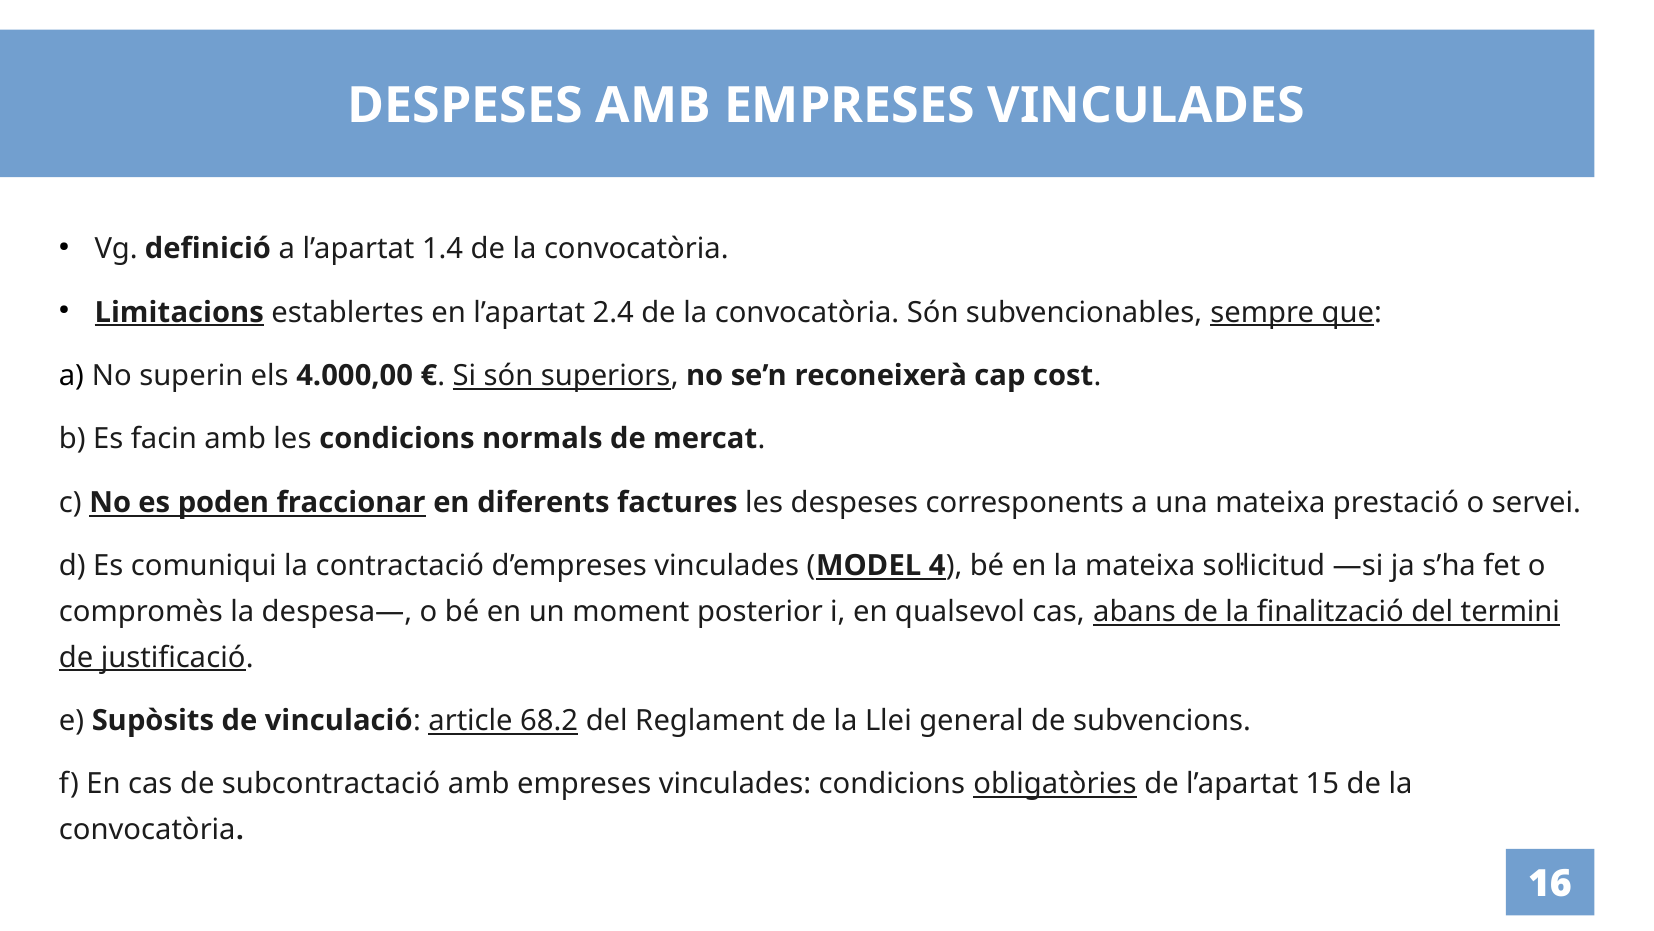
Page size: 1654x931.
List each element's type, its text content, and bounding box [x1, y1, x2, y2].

list Vg. definició a l’apartat 1.4 de la convocatòria. Limitacions establertes en l’apartat 2.4 de la convocatòria. Són subvencionables, sempre que: No superin els 4.000,00 €. Si són superiors, no se’n reconeixerà cap cost. b) Es facin amb les condicions normals de mercat. c) No es poden fraccionar en diferents factures les despeses corresponents a una mateixa prestació o servei. d) Es comuniqui la contractació d’empreses vinculades (MODEL 4), bé en la mateixa sol·licitud ―si ja s’ha fet o compromès la despesa―, o bé en un moment posterior i, en qualsevol cas, abans de la finalització del termini de justificació. e) Supòsits de vinculació: article 68.2 del Reglament de la Llei general de subvencions. f) En cas de subcontractació amb empreses vinculades: condicions obligatòries de l’apartat 15 de la convocatòria. [59, 221, 1591, 894]
title DESPESES AMB EMPRESES VINCULADES [59, 44, 1595, 163]
